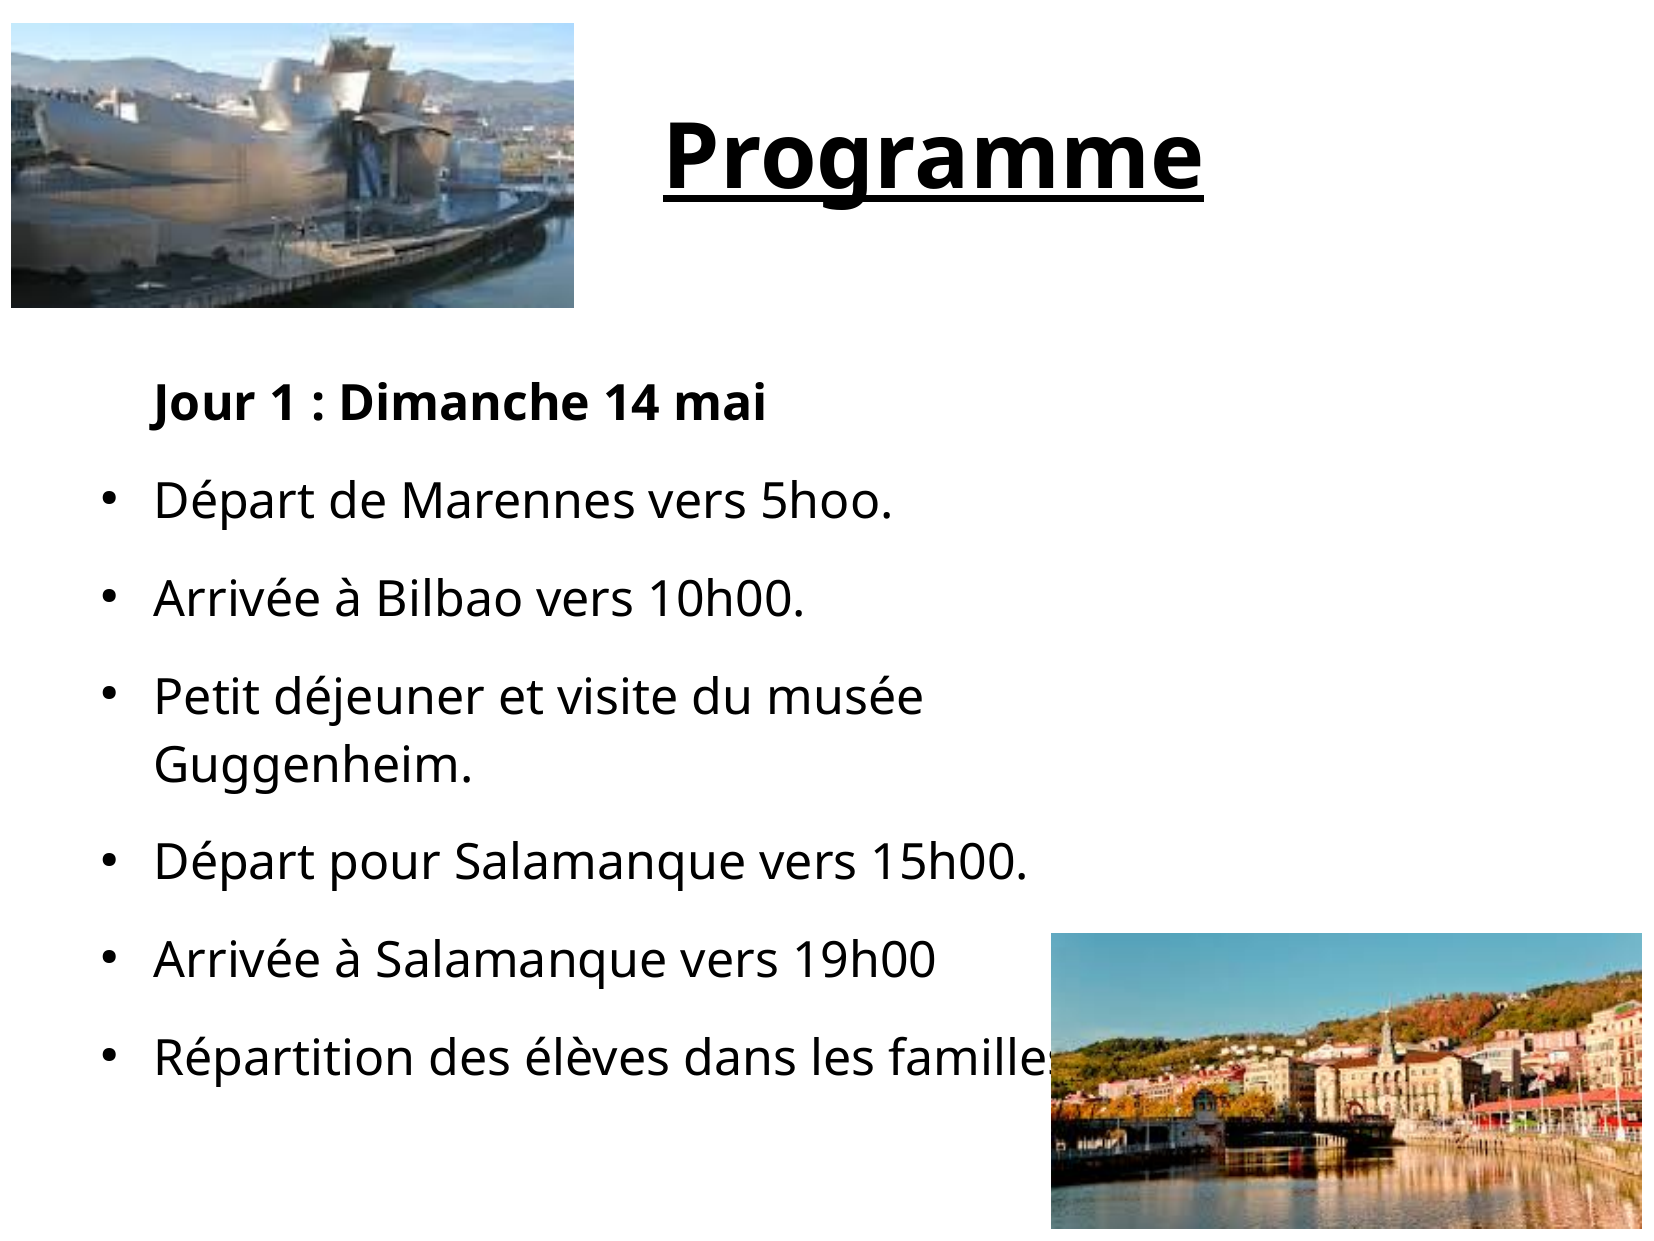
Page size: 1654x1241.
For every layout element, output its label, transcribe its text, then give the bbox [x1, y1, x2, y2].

picture [11, 23, 574, 308]
list Jour 1 : Dimanche 14 mai Départ de Marennes vers 5hoo. Arrivée à Bilbao vers 10h00. Petit déjeuner et visite du musée Guggenheim. Départ pour Salamanque vers 15h00. Arrivée à Salamanque vers 19h00 Répartition des élèves dans les familles. [82, 367, 1252, 1087]
picture [1051, 933, 1642, 1229]
title Programme [574, 49, 1571, 257]
